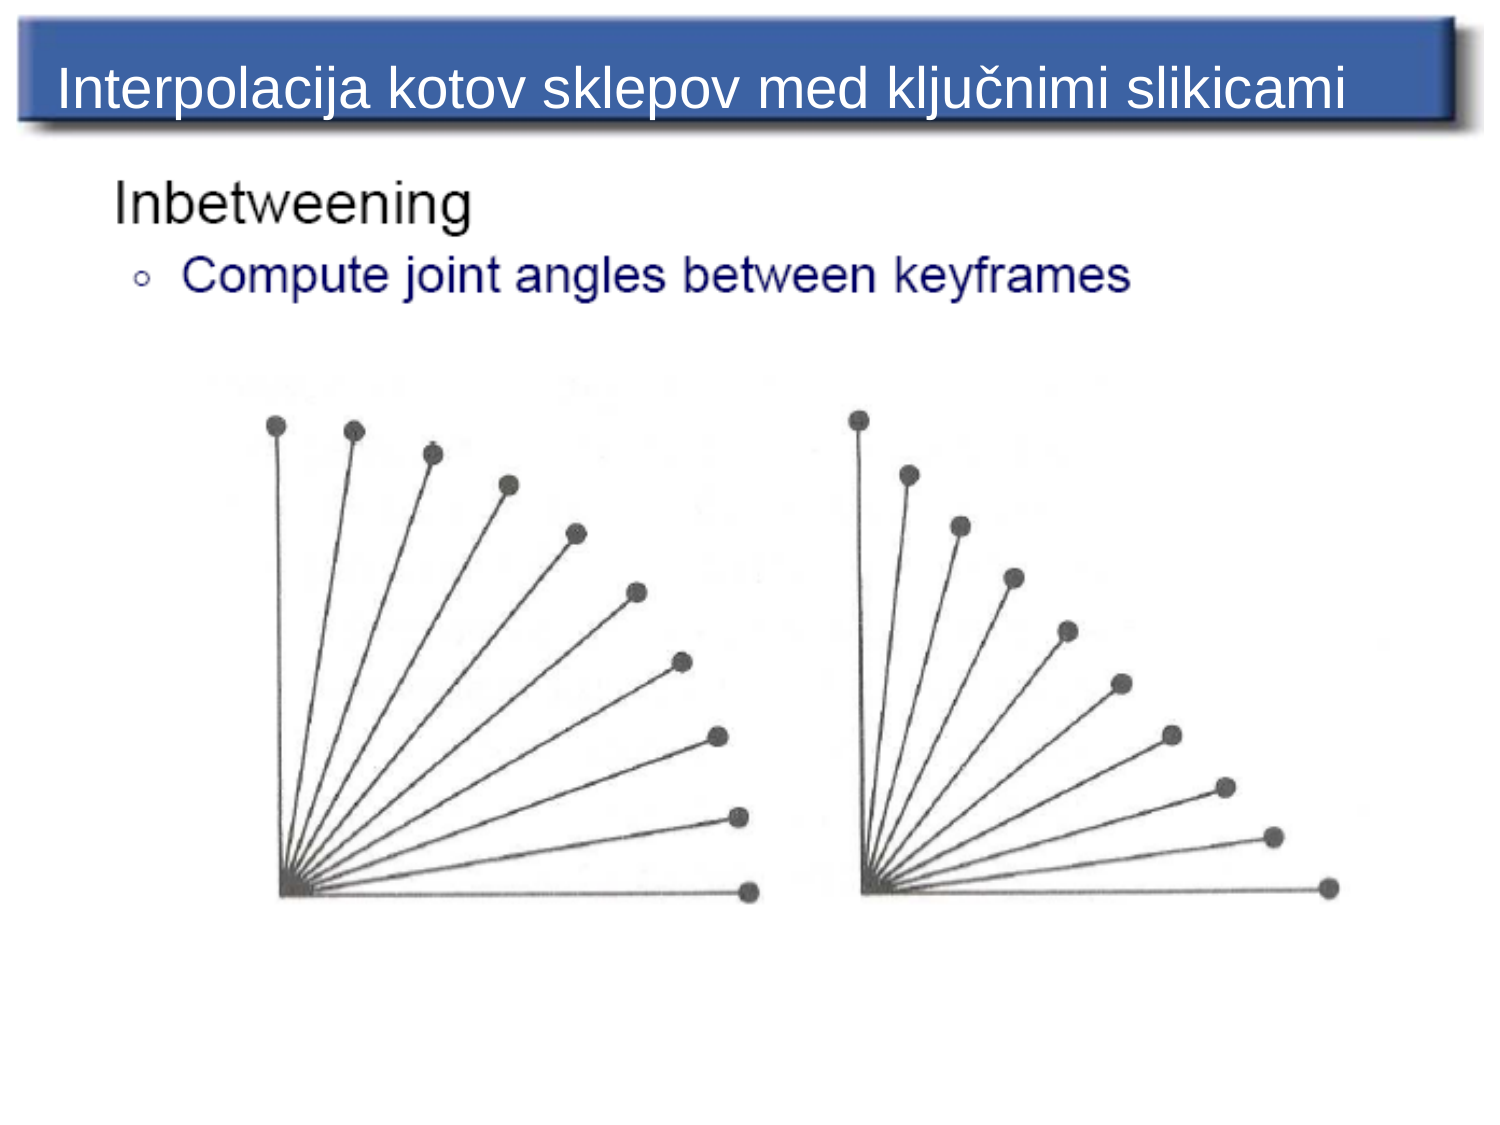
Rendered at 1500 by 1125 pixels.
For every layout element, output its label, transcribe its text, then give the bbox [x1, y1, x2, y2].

text_box Interpolacija kotov sklepov med ključnimi slikicami [41, 42, 1364, 129]
picture [16, 13, 1484, 141]
picture [88, 166, 1400, 952]
